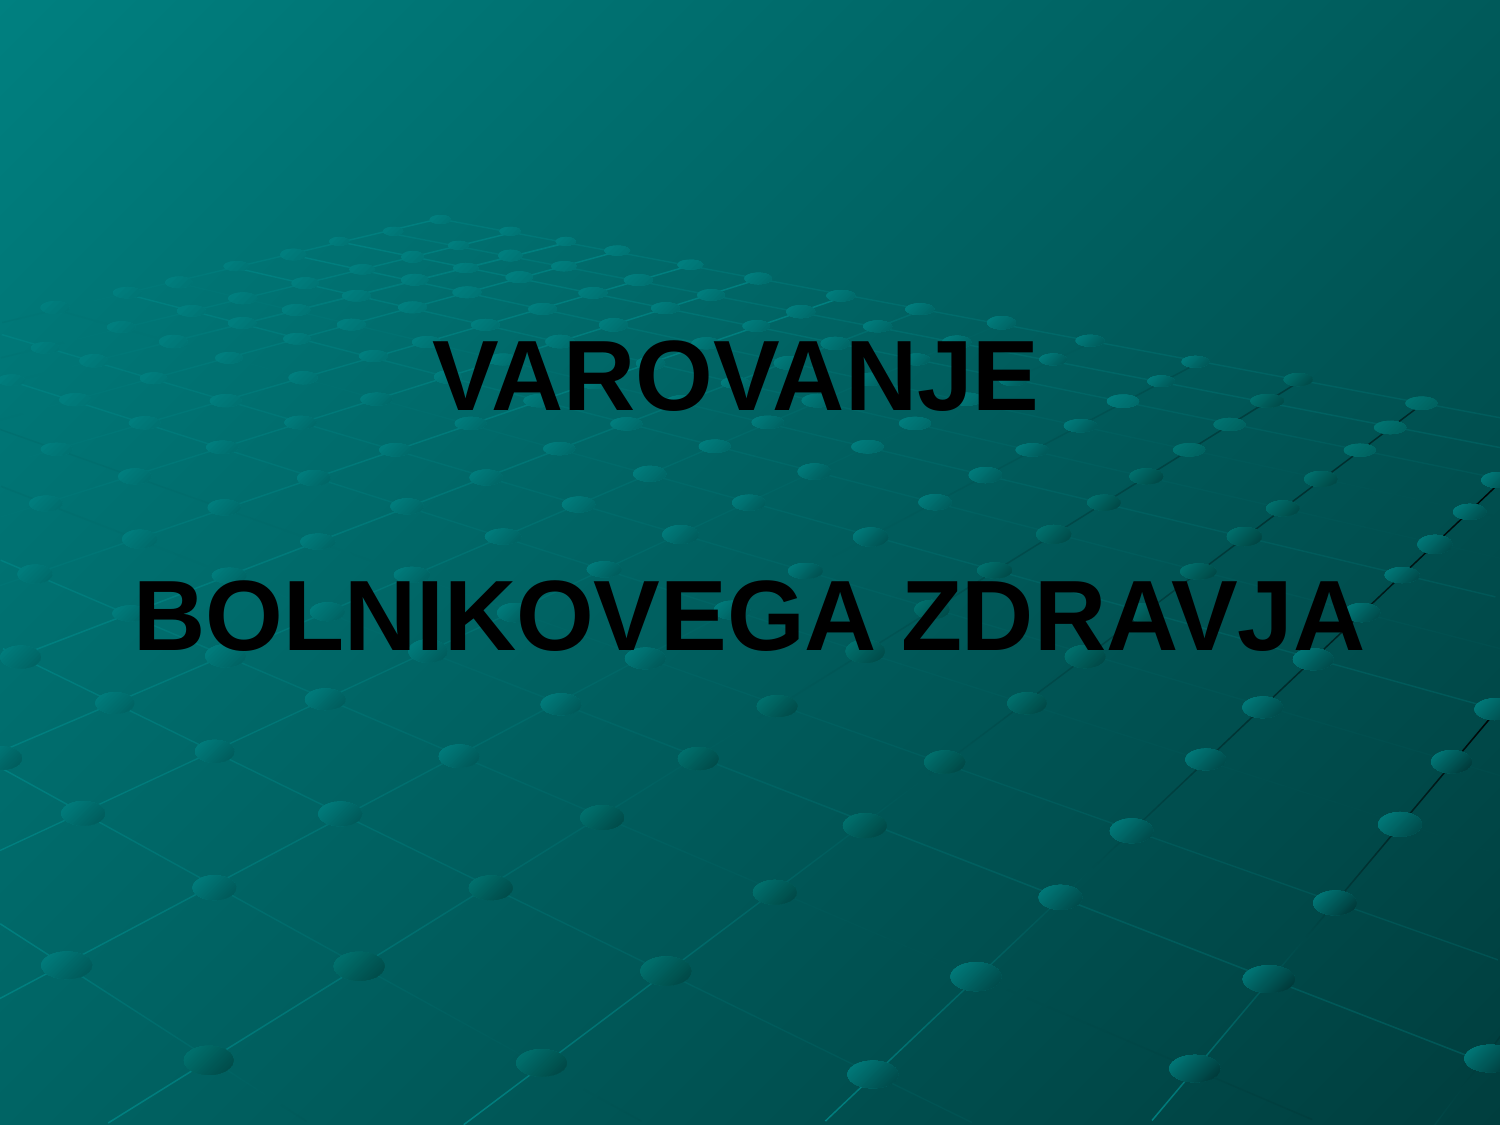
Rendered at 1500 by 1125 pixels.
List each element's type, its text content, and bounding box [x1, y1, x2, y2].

title VAROVANJE BOLNIKOVEGA ZDRAVJA [112, 302, 1388, 588]
